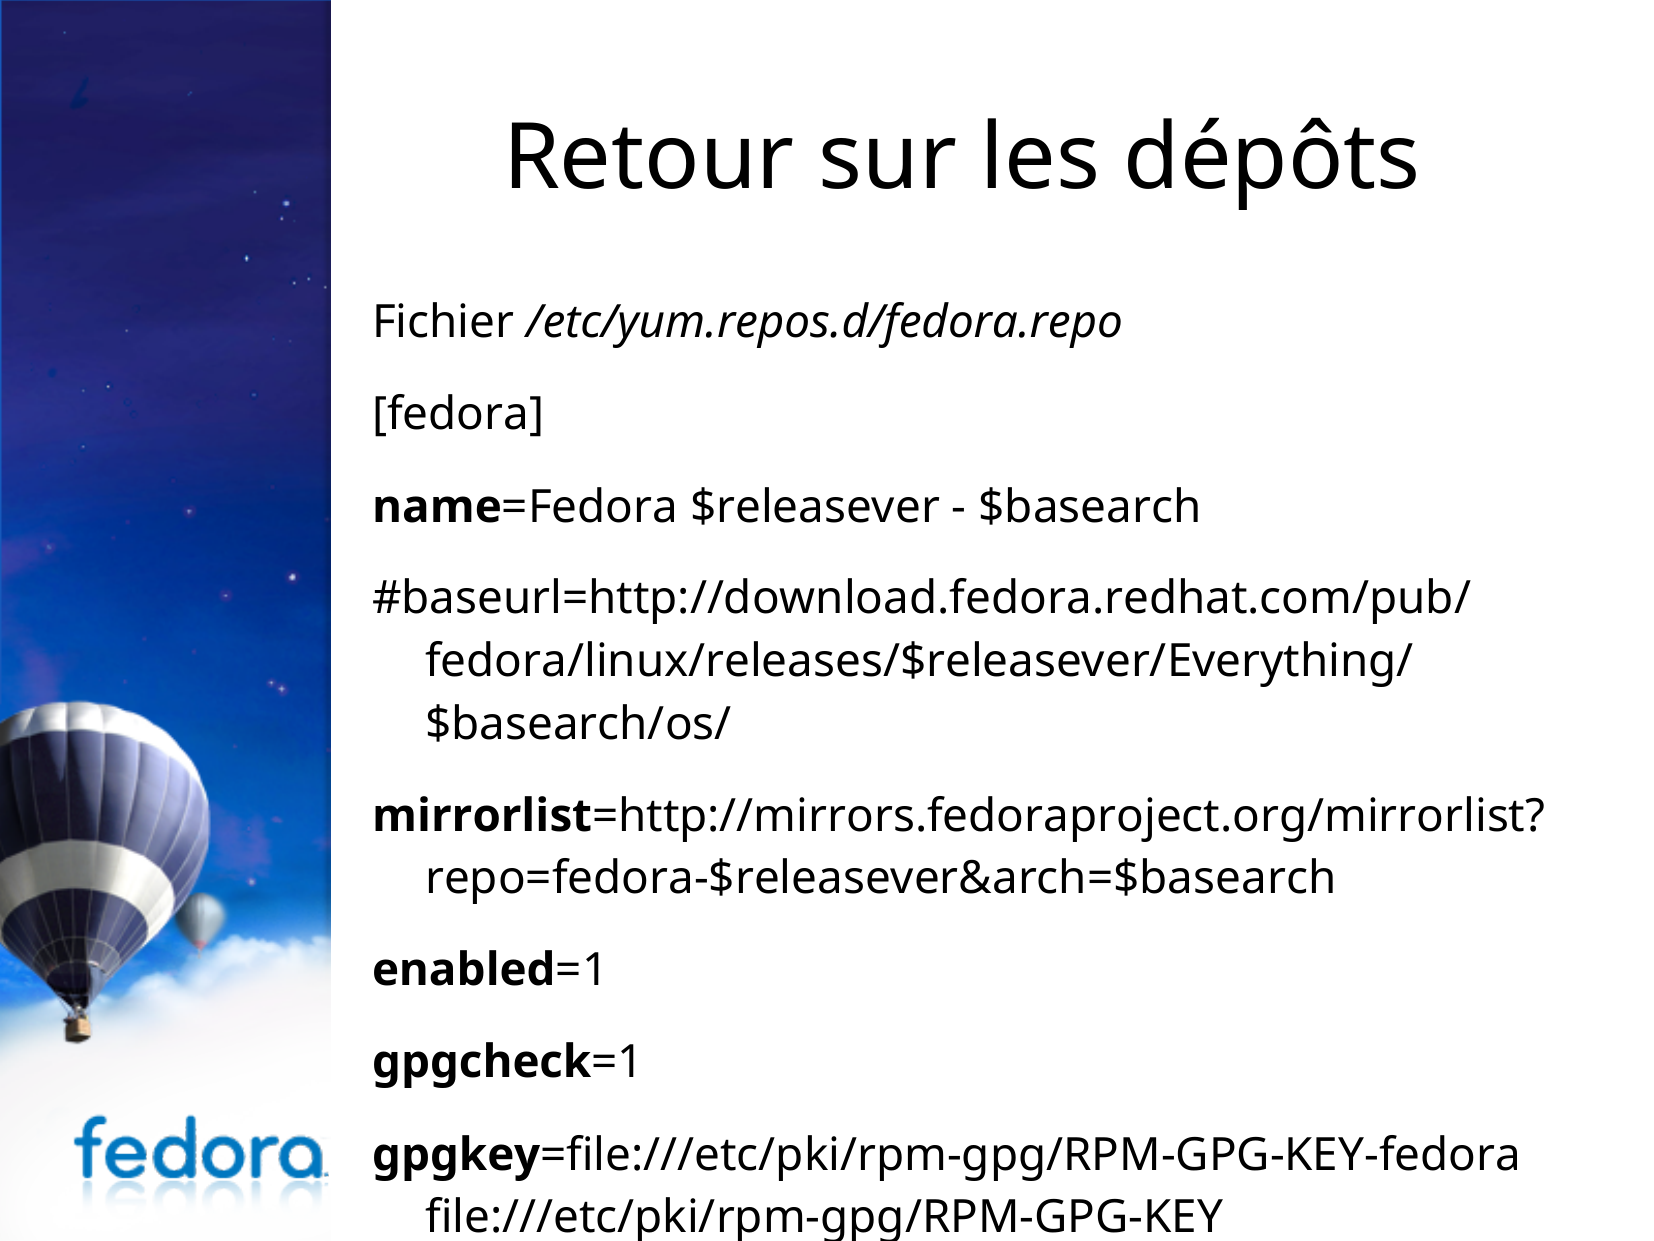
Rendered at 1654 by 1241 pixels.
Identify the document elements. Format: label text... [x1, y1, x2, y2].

title Retour sur les dépôts [354, 49, 1571, 257]
list Fichier /etc/yum.repos.d/fedora.repo [fedora] name=Fedora $releasever - $basearch #baseurl=http://download.fedora.redhat.com/pub/fedora/linux/releases/$releasever/Everything/$basearch/os/ mirrorlist=http://mirrors.fedoraproject.org/mirrorlist?repo=fedora-$releasever&arch=$basearch enabled=1 gpgcheck=1 gpgkey=file:///etc/pki/rpm-gpg/RPM-GPG-KEY-fedora file:///etc/pki/rpm-gpg/RPM-GPG-KEY [354, 288, 1571, 1093]
picture [0, 0, 331, 1241]
